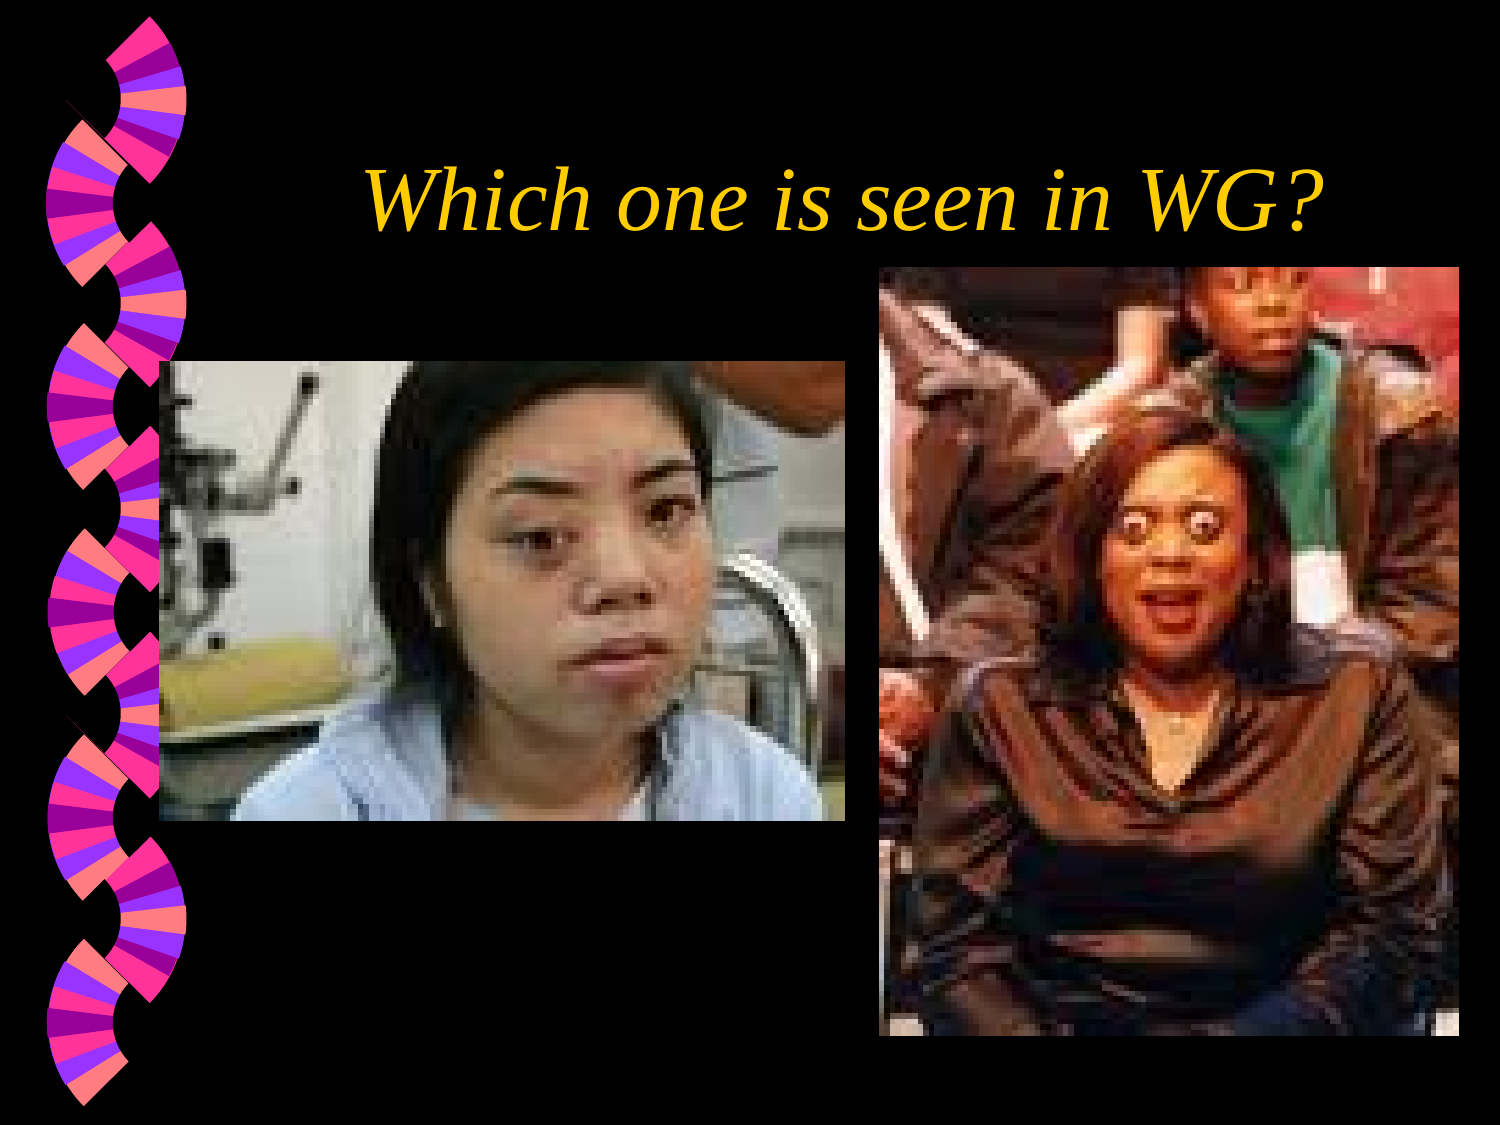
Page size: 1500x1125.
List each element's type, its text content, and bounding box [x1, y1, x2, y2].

title Which one is seen in WG? [205, 99, 1481, 288]
picture [879, 267, 1459, 1036]
picture [159, 361, 845, 821]
